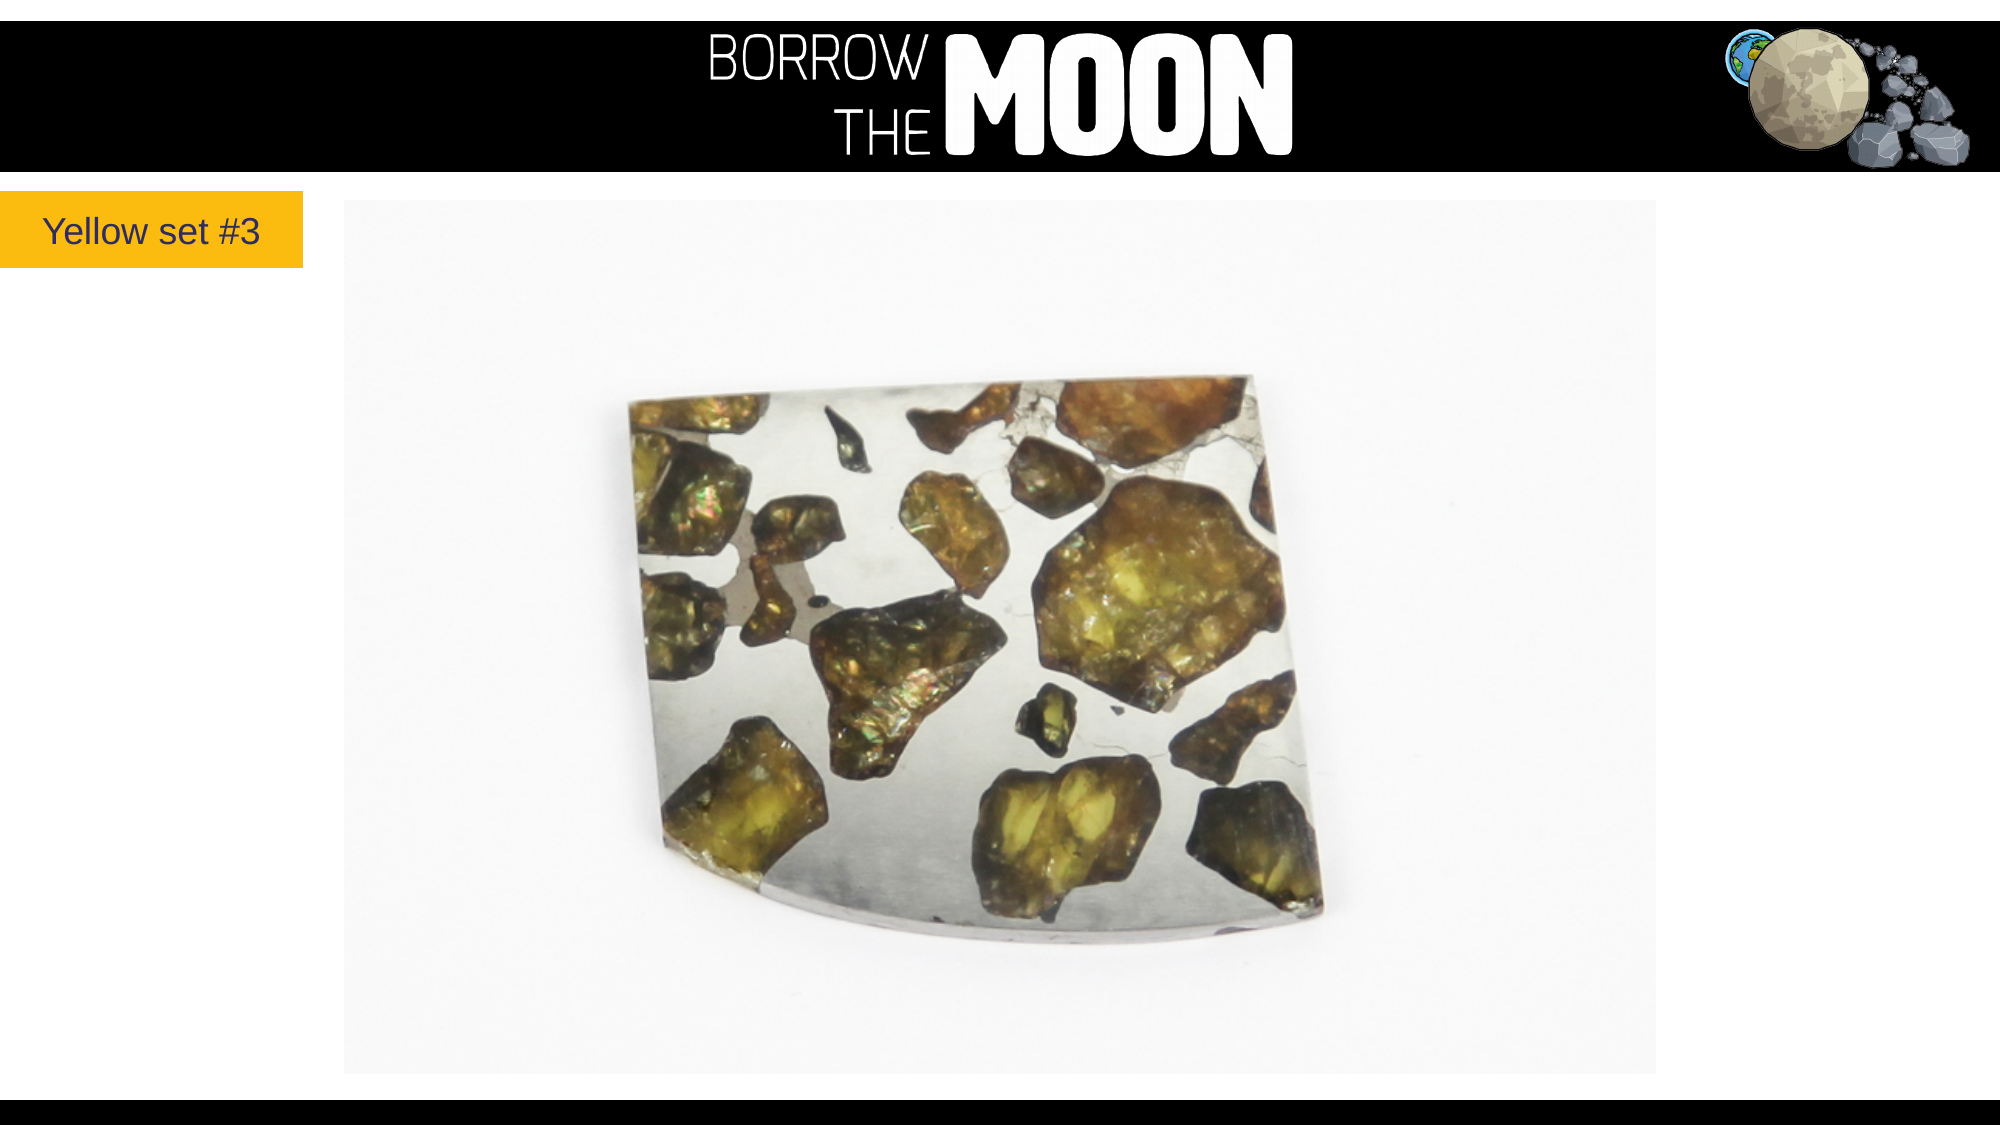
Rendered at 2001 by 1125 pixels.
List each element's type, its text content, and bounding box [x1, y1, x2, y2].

picture [344, 200, 1656, 1074]
text_box Yellow set #3 [0, 191, 303, 268]
